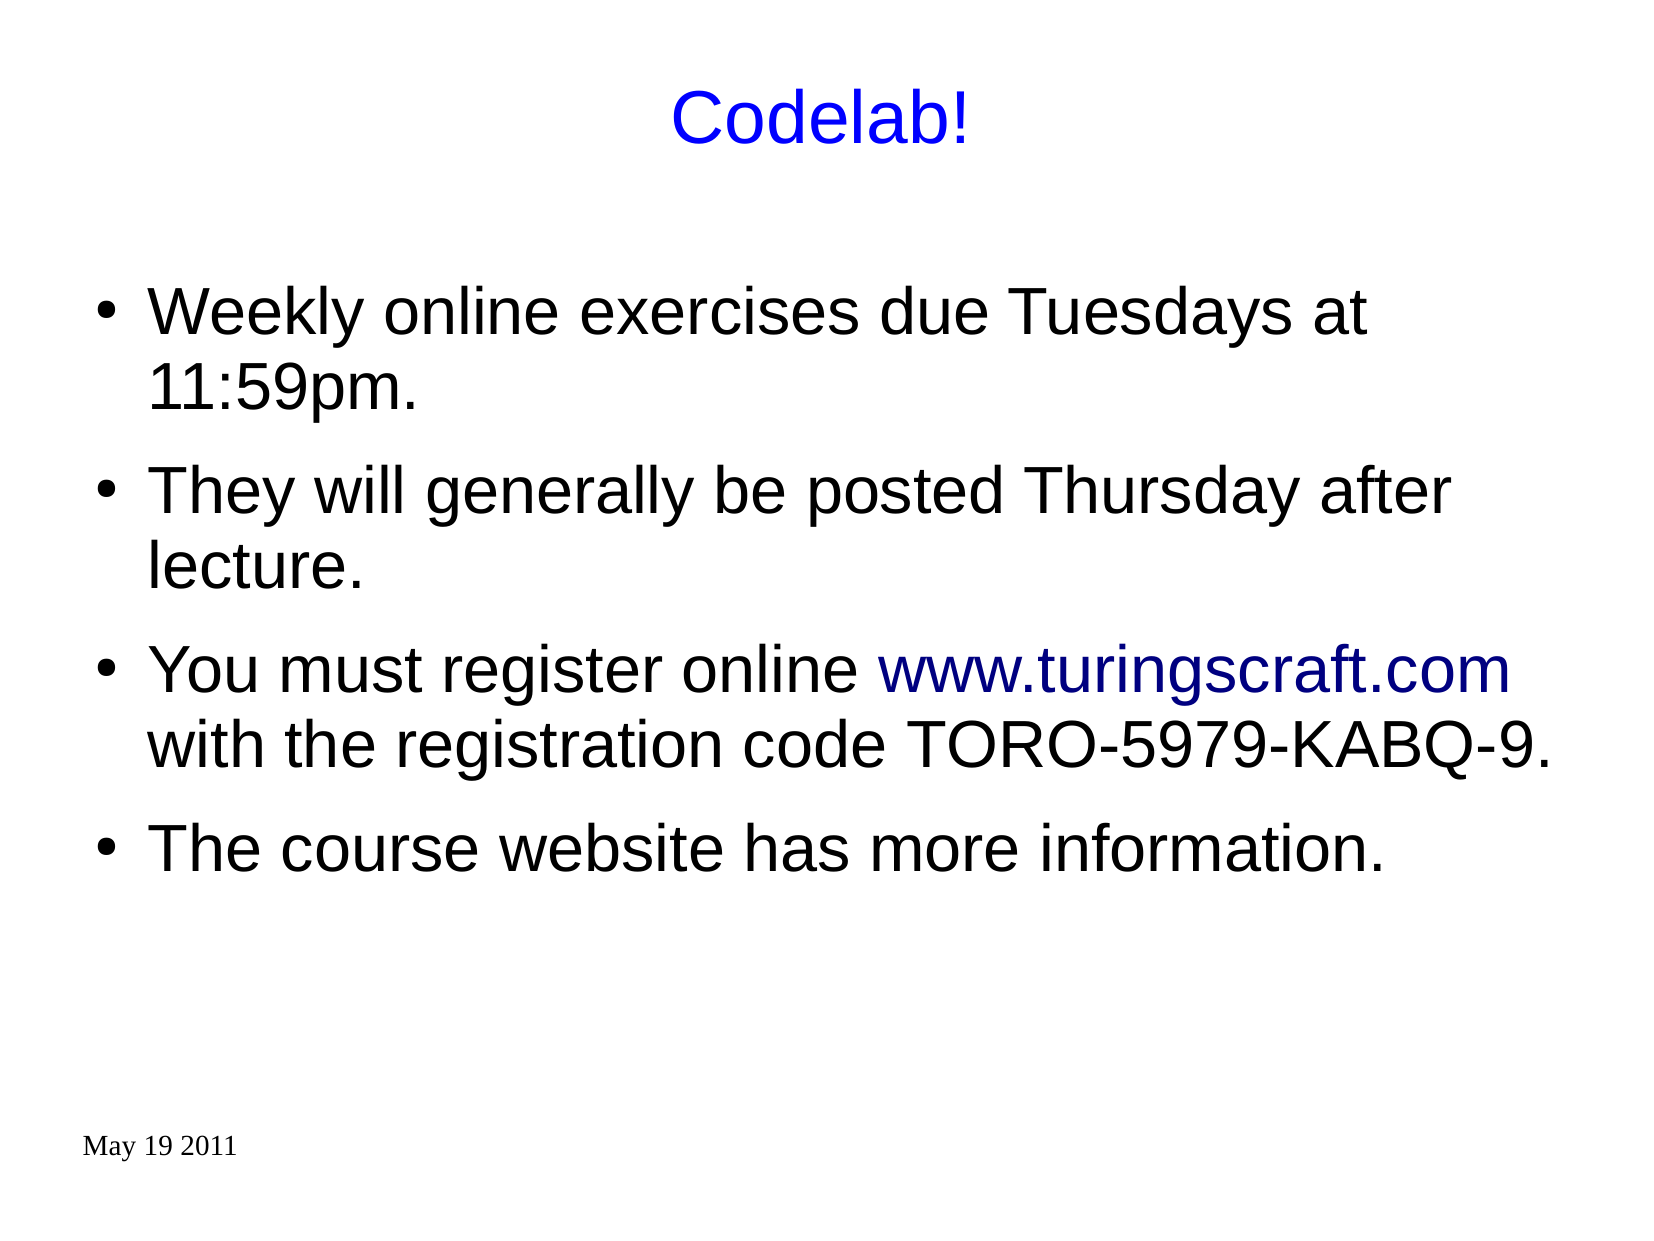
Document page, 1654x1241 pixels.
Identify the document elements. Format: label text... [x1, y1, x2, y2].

list Weekly online exercises due Tuesdays at 11:59pm. They will generally be posted Thursday after lecture. You must register online www.turingscraft.com with the registration code TORO-5979-KABQ-9. The course website has more information. [76, 274, 1565, 1093]
title Codelab! [76, 58, 1565, 178]
